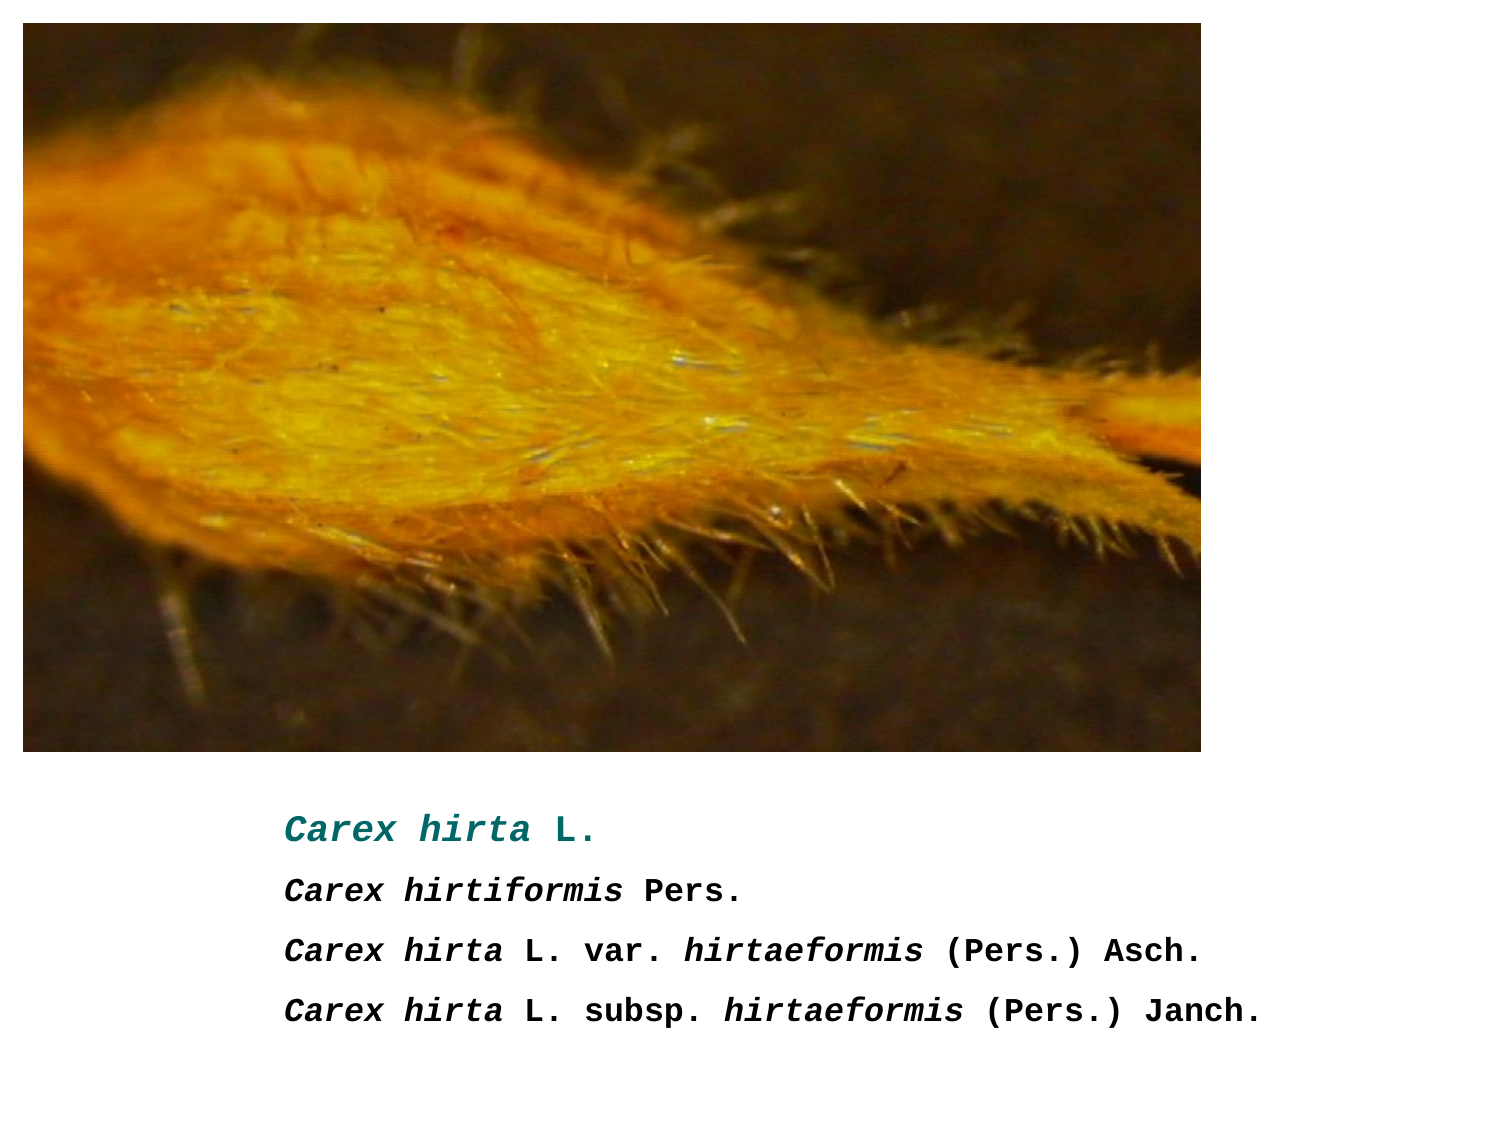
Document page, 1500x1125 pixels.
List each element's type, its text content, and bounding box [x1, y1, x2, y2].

picture [23, 23, 1201, 752]
text_box Carex hirta L. Carex hirtiformis Pers. Carex hirta L. var. hirtaeformis (Pers.) Asch. Carex hirta L. subsp. hirtaeformis (Pers.) Janch. [269, 773, 1407, 1037]
